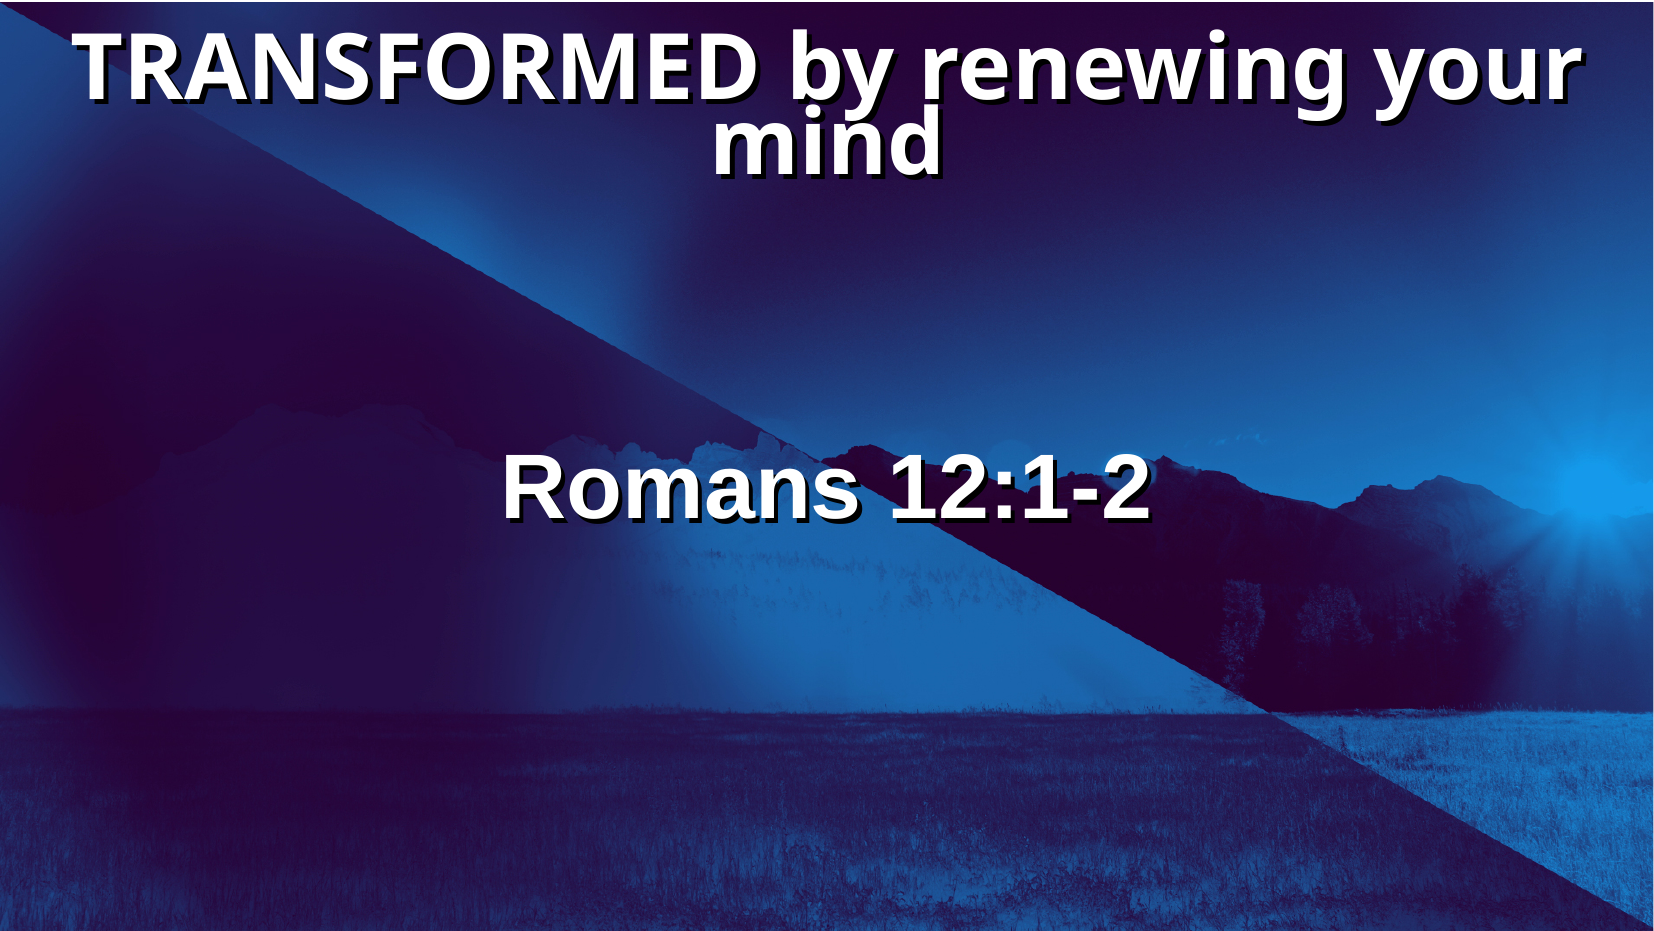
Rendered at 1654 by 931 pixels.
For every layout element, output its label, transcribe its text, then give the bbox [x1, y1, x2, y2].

subtitle Romans 12:1-2 [82, 217, 1571, 758]
picture [0, 2, 1654, 931]
title TRANSFORMED by renewing your mind [5, 27, 1651, 203]
